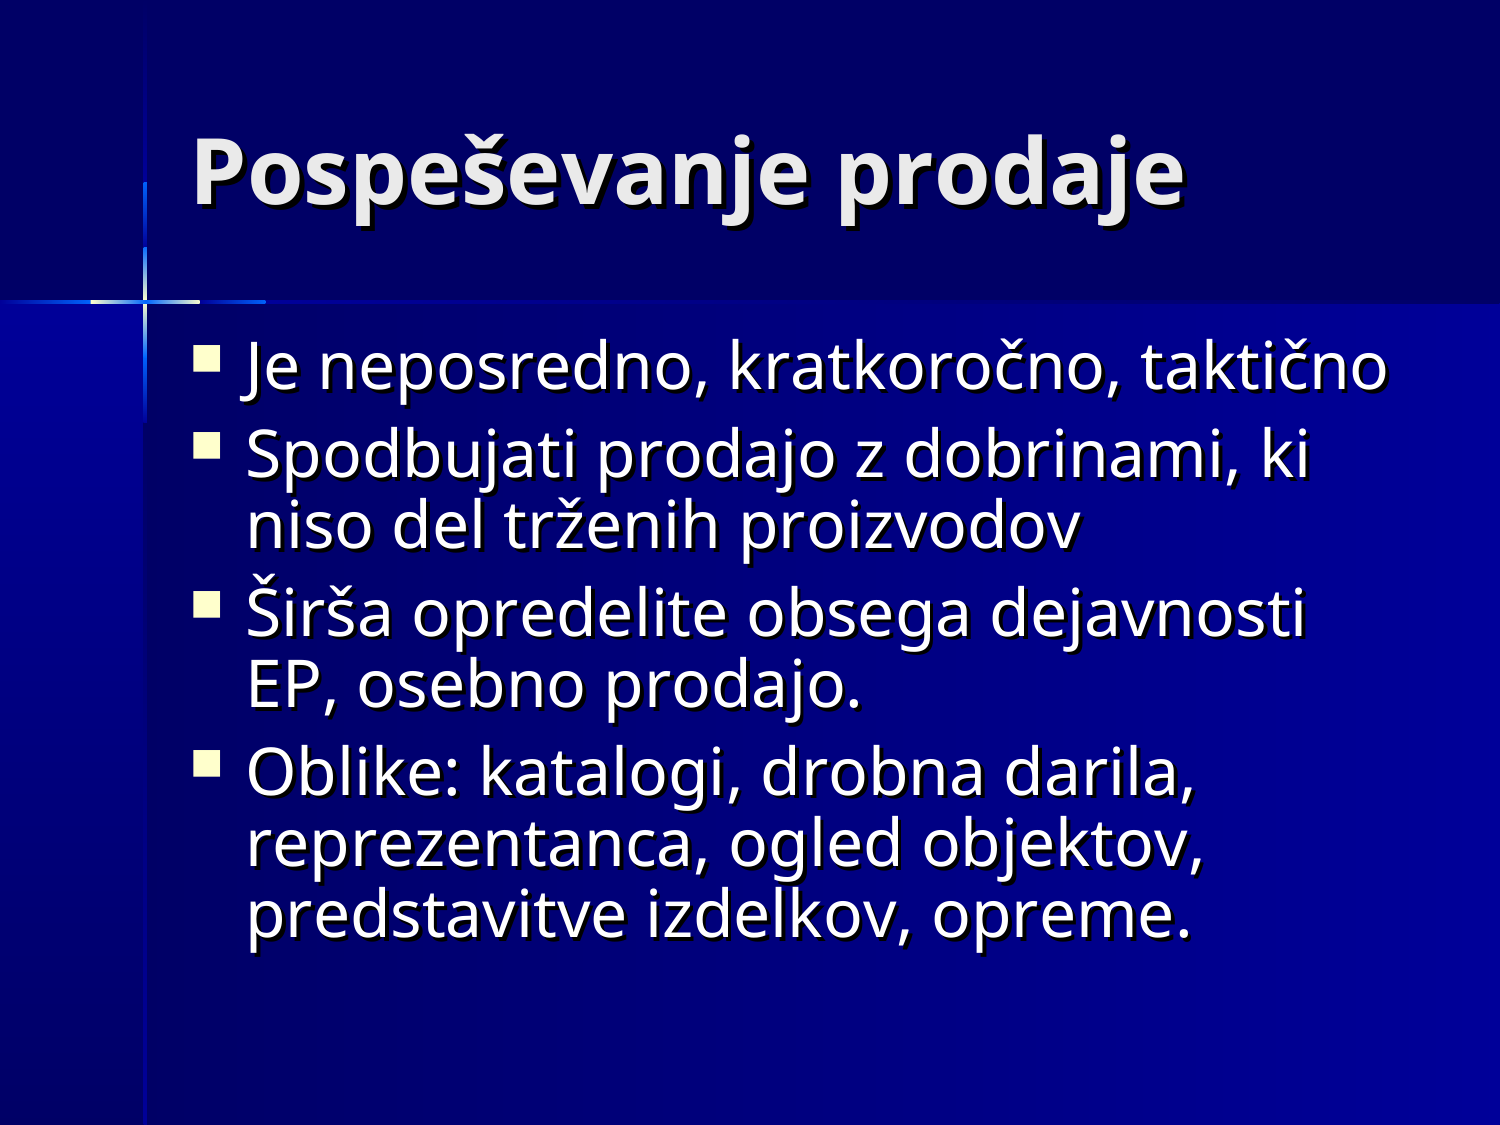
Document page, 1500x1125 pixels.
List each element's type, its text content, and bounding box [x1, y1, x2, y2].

title Pospeševanje prodaje [174, 49, 1413, 285]
list Je neposredno, kratkoročno, taktično Spodbujati prodajo z dobrinami, ki niso del trženih proizvodov Širša opredelite obsega dejavnosti EP, osebno prodajo. Oblike: katalogi, drobna darila, reprezentanca, ogled objektov, predstavitve izdelkov, opreme. [174, 324, 1413, 1001]
